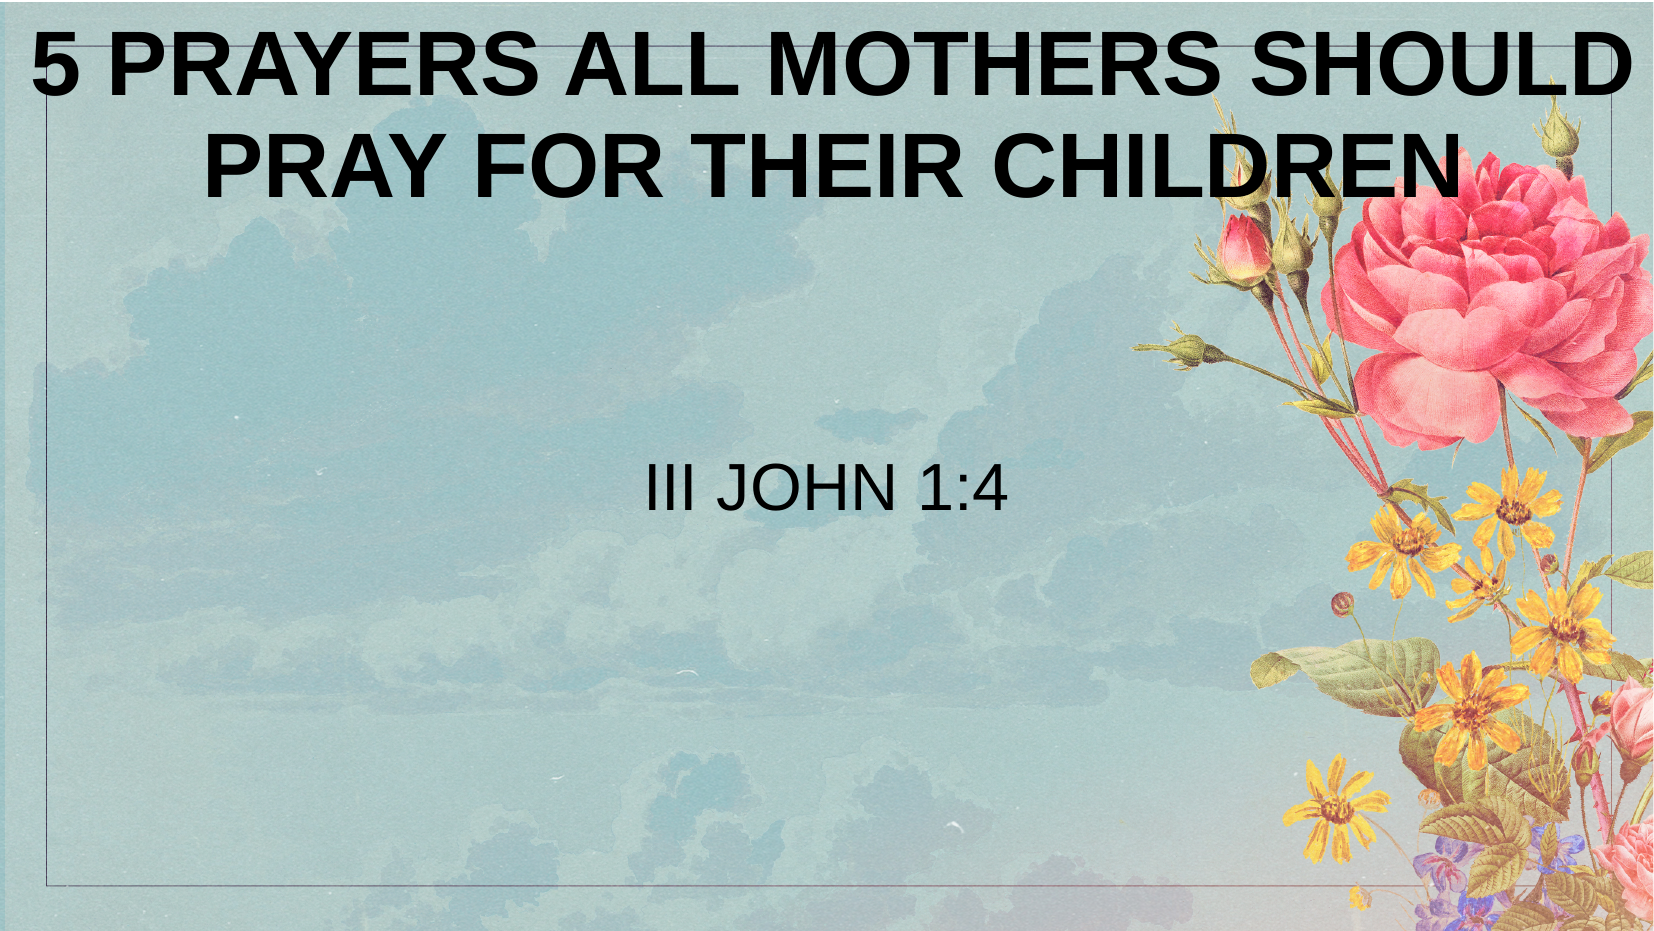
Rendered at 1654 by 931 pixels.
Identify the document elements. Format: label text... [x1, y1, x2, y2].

subtitle III JOHN 1:4 [82, 217, 1571, 758]
picture [0, 2, 1654, 931]
title 5 PRAYERS ALL MOTHERS SHOULD PRAY FOR THEIR CHILDREN [15, 0, 1654, 269]
